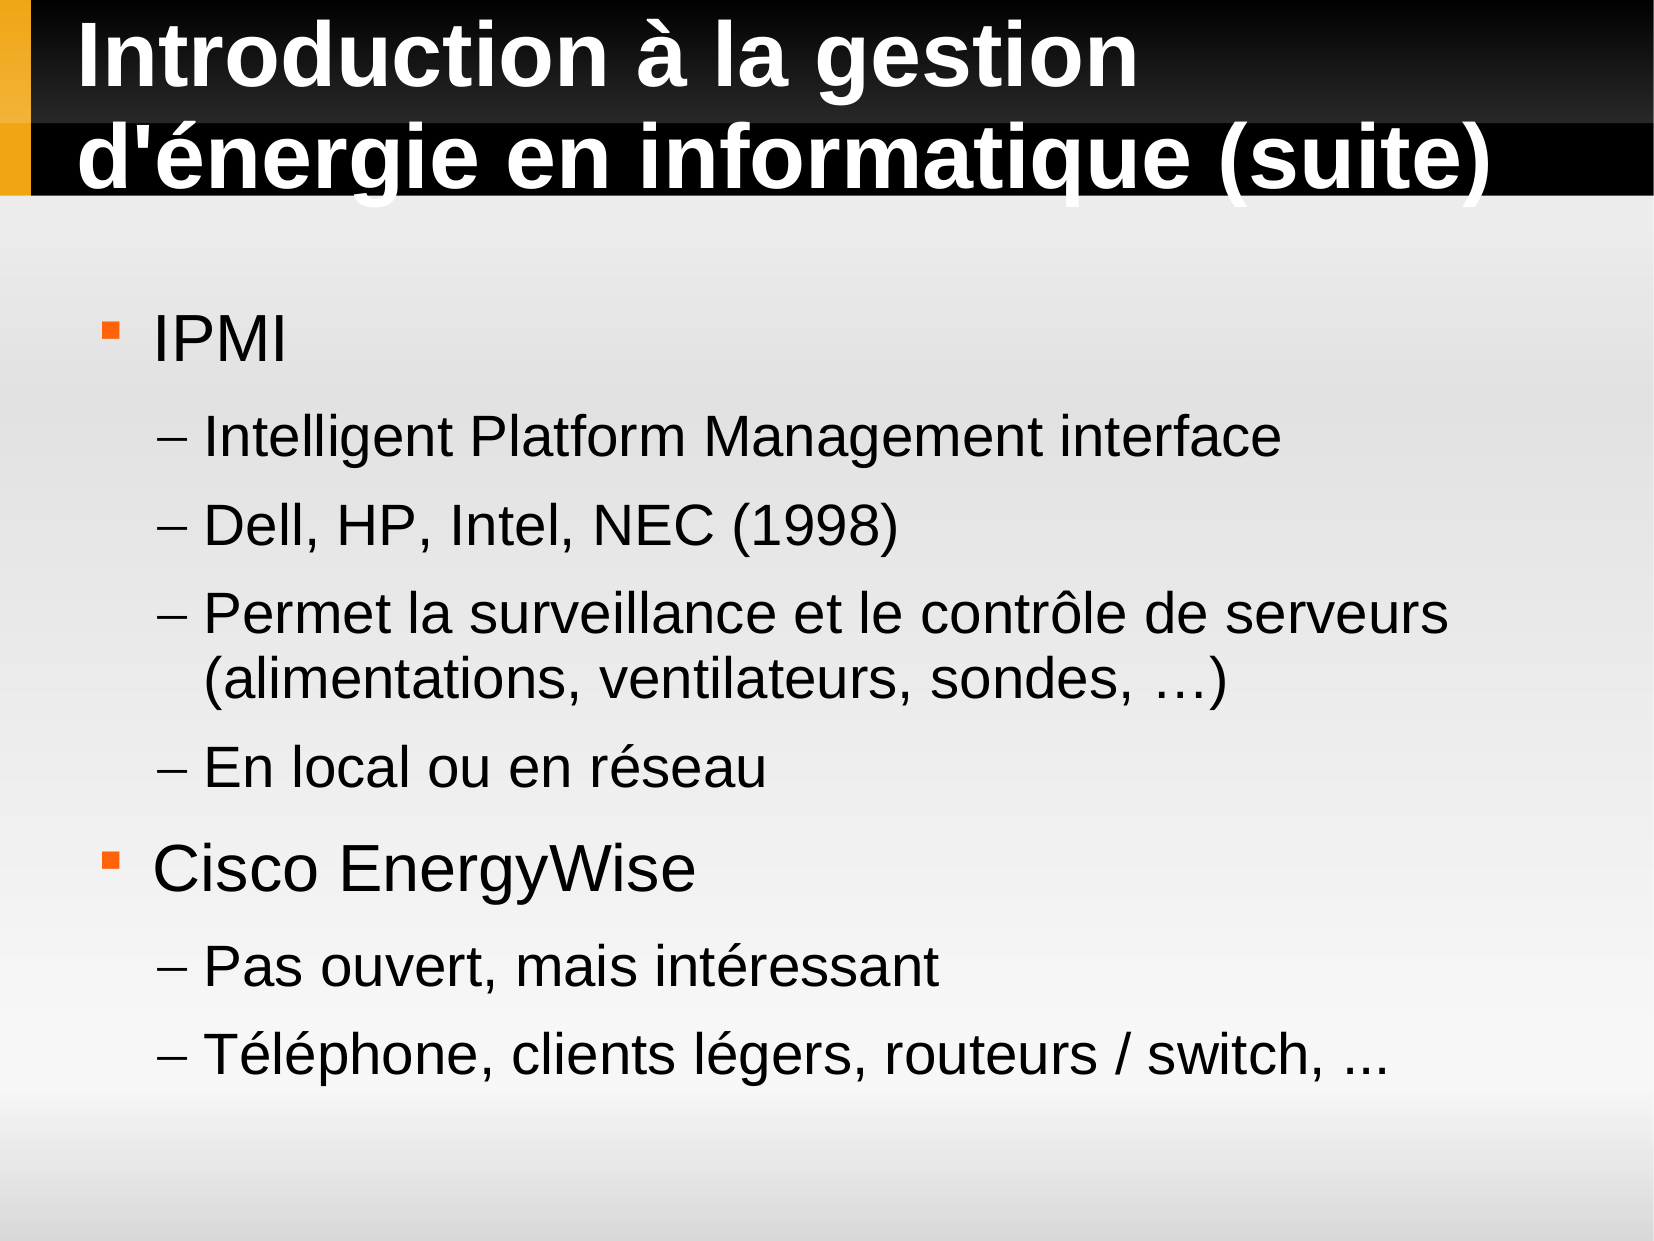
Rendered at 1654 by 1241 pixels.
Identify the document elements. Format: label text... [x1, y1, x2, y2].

title Introduction à la gestion d'énergie en informatique (suite) [76, 0, 1565, 210]
list IPMI Intelligent Platform Management interface Dell, HP, Intel, NEC (1998) Permet la surveillance et le contrôle de serveurs (alimentations, ventilateurs, sondes, …) En local ou en réseau Cisco EnergyWise Pas ouvert, mais intéressant Téléphone, clients légers, routeurs / switch, ... [82, 290, 1571, 1124]
picture [0, 0, 1654, 1241]
